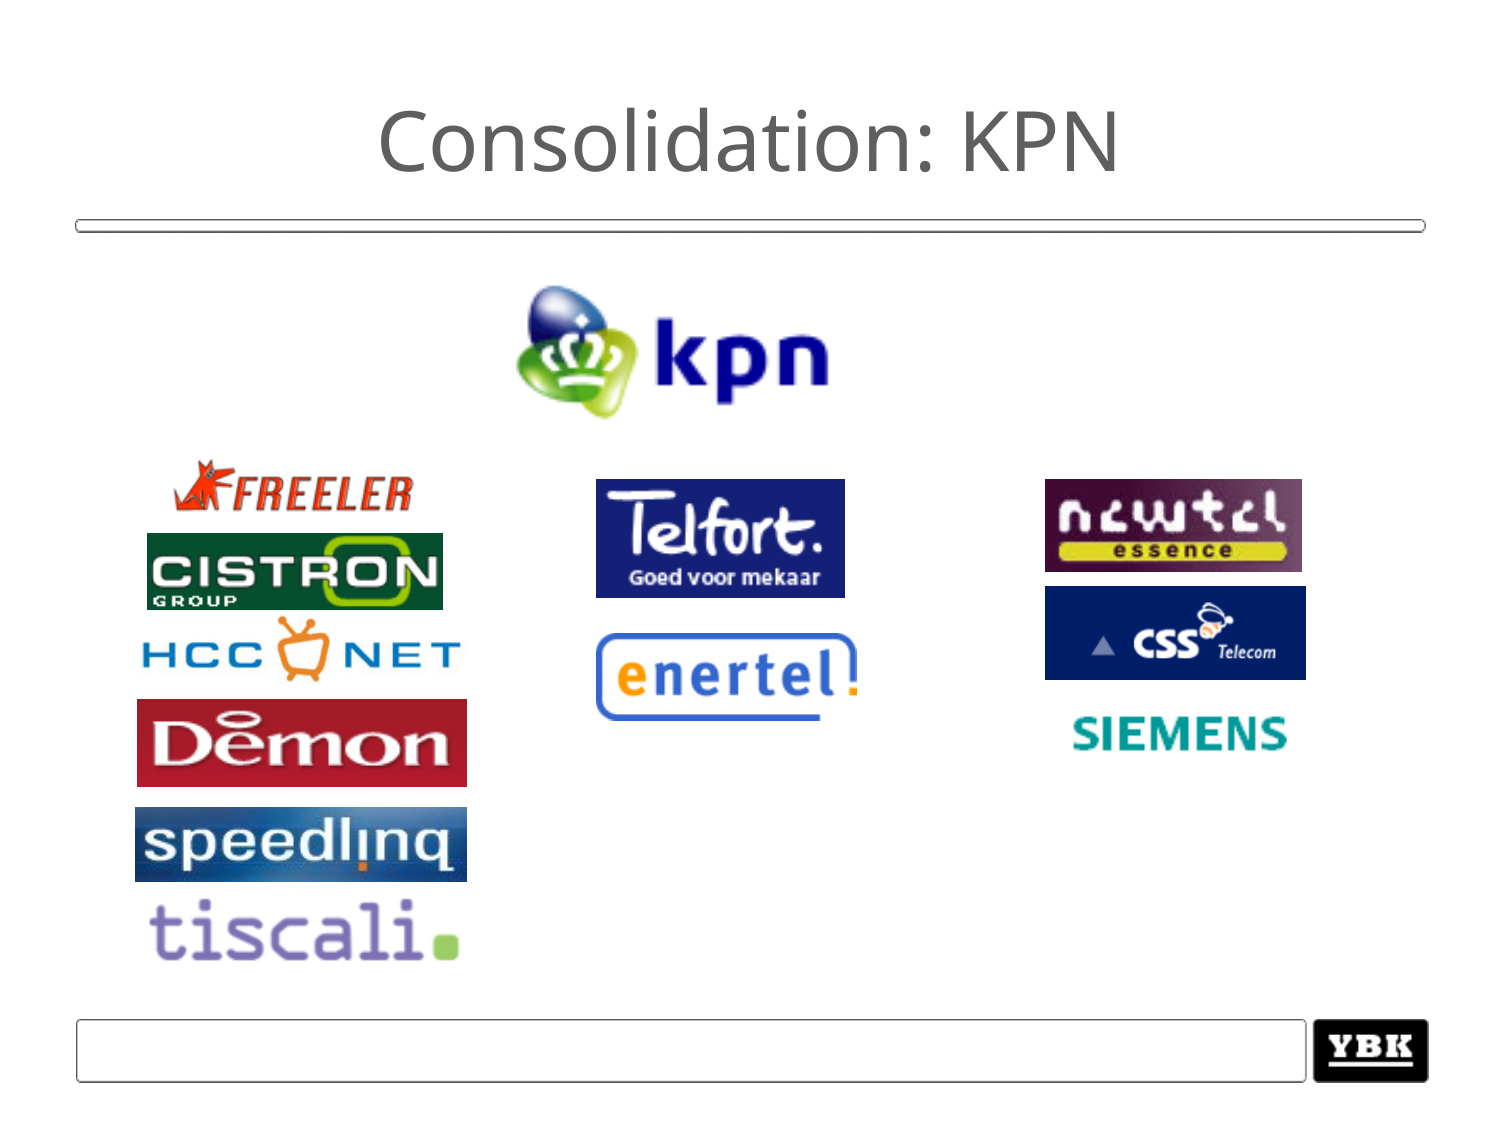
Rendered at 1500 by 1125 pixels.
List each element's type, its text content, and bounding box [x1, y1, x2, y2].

chart [135, 808, 467, 882]
chart [137, 699, 467, 787]
picture [596, 633, 857, 721]
picture [76, 1019, 1429, 1083]
chart [1045, 692, 1308, 774]
chart [135, 608, 467, 693]
chart [1045, 479, 1302, 572]
picture [147, 361, 443, 610]
title Consolidation: KPN [75, 45, 1426, 233]
chart [135, 888, 479, 976]
chart [596, 479, 845, 598]
chart [478, 267, 857, 437]
picture [1045, 586, 1306, 680]
